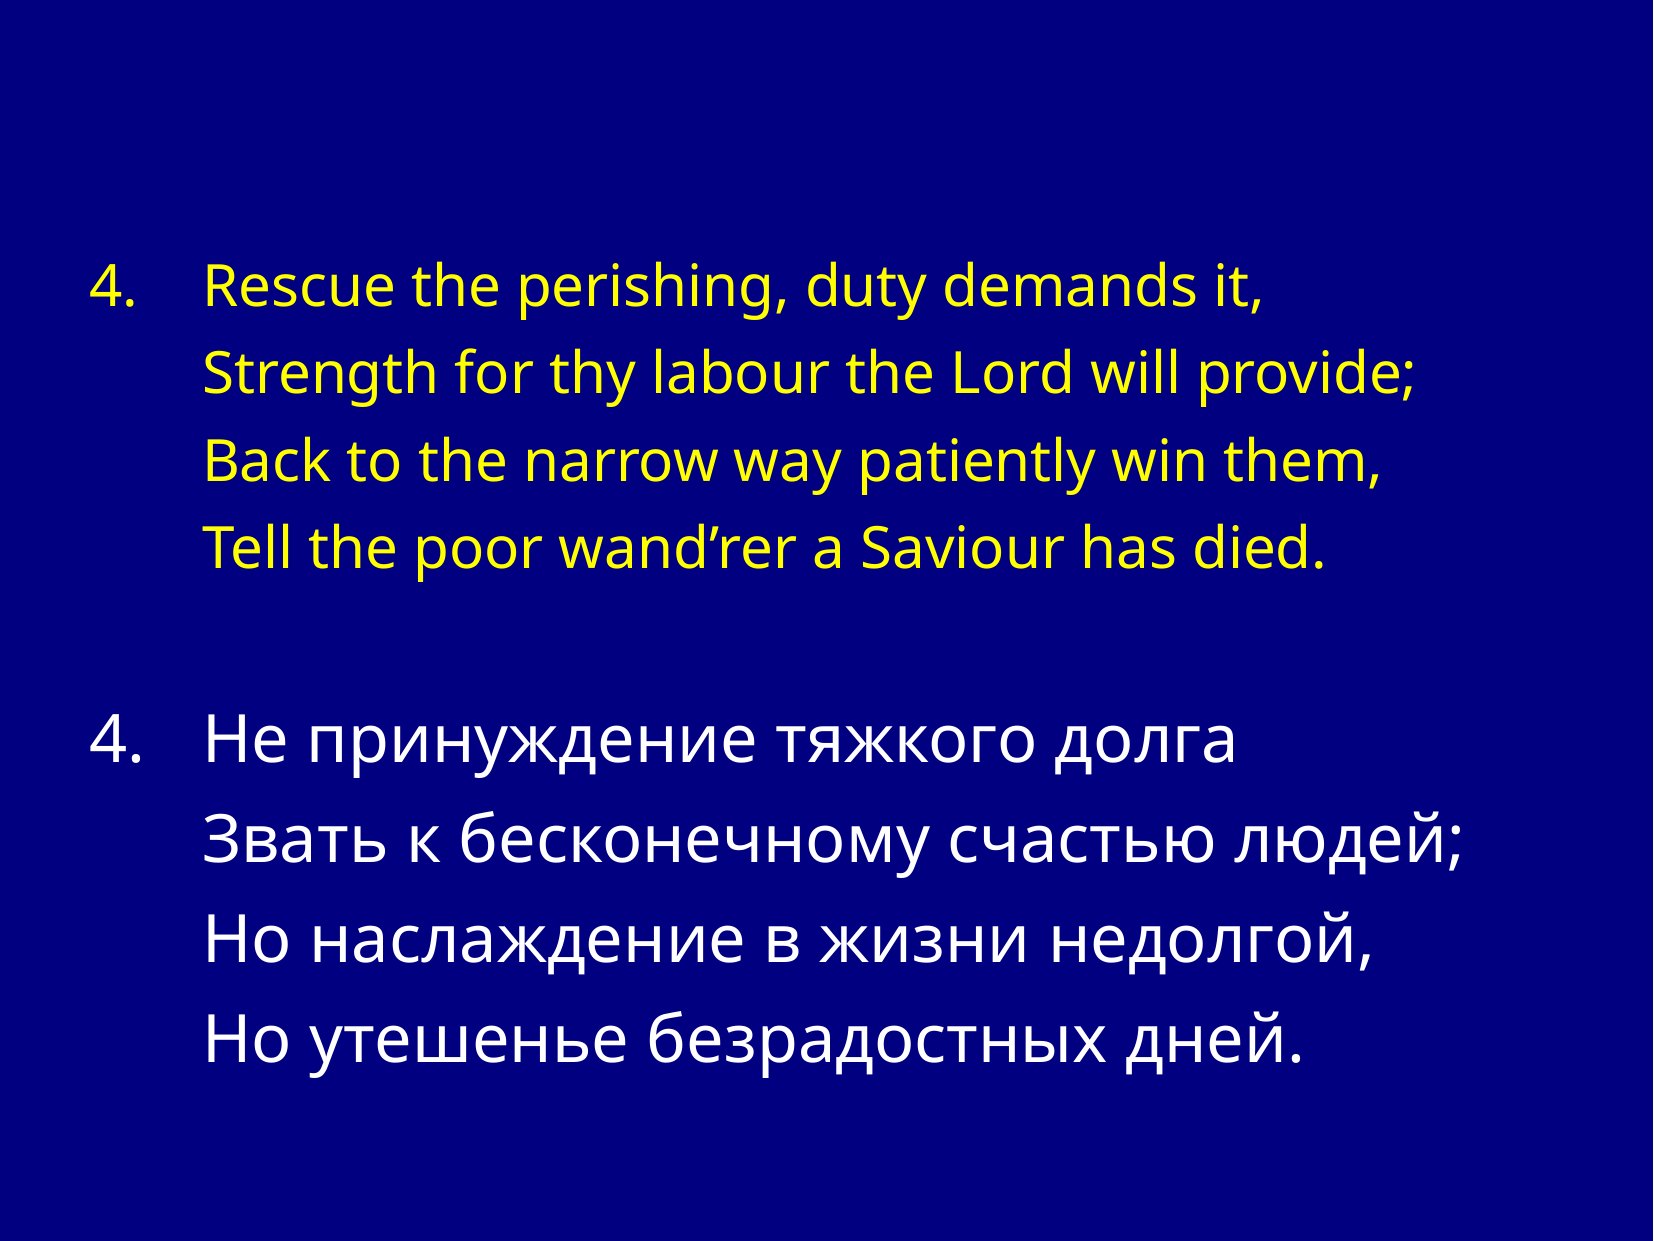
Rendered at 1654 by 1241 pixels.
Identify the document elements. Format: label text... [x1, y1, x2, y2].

text_box 4. Не принуждение тяжкого долга Звать к бесконечному счастью людей; Но наслаждение в жизни недолгой, Но утешенье безрадостных дней. [75, 675, 1576, 1163]
text_box 4. Rescue the perishing, duty demands it, Strength for thy labour the Lord will provide; Back to the narrow way patiently win them, Tell the poor wand’rer a Saviour has died. [75, 150, 1576, 638]
